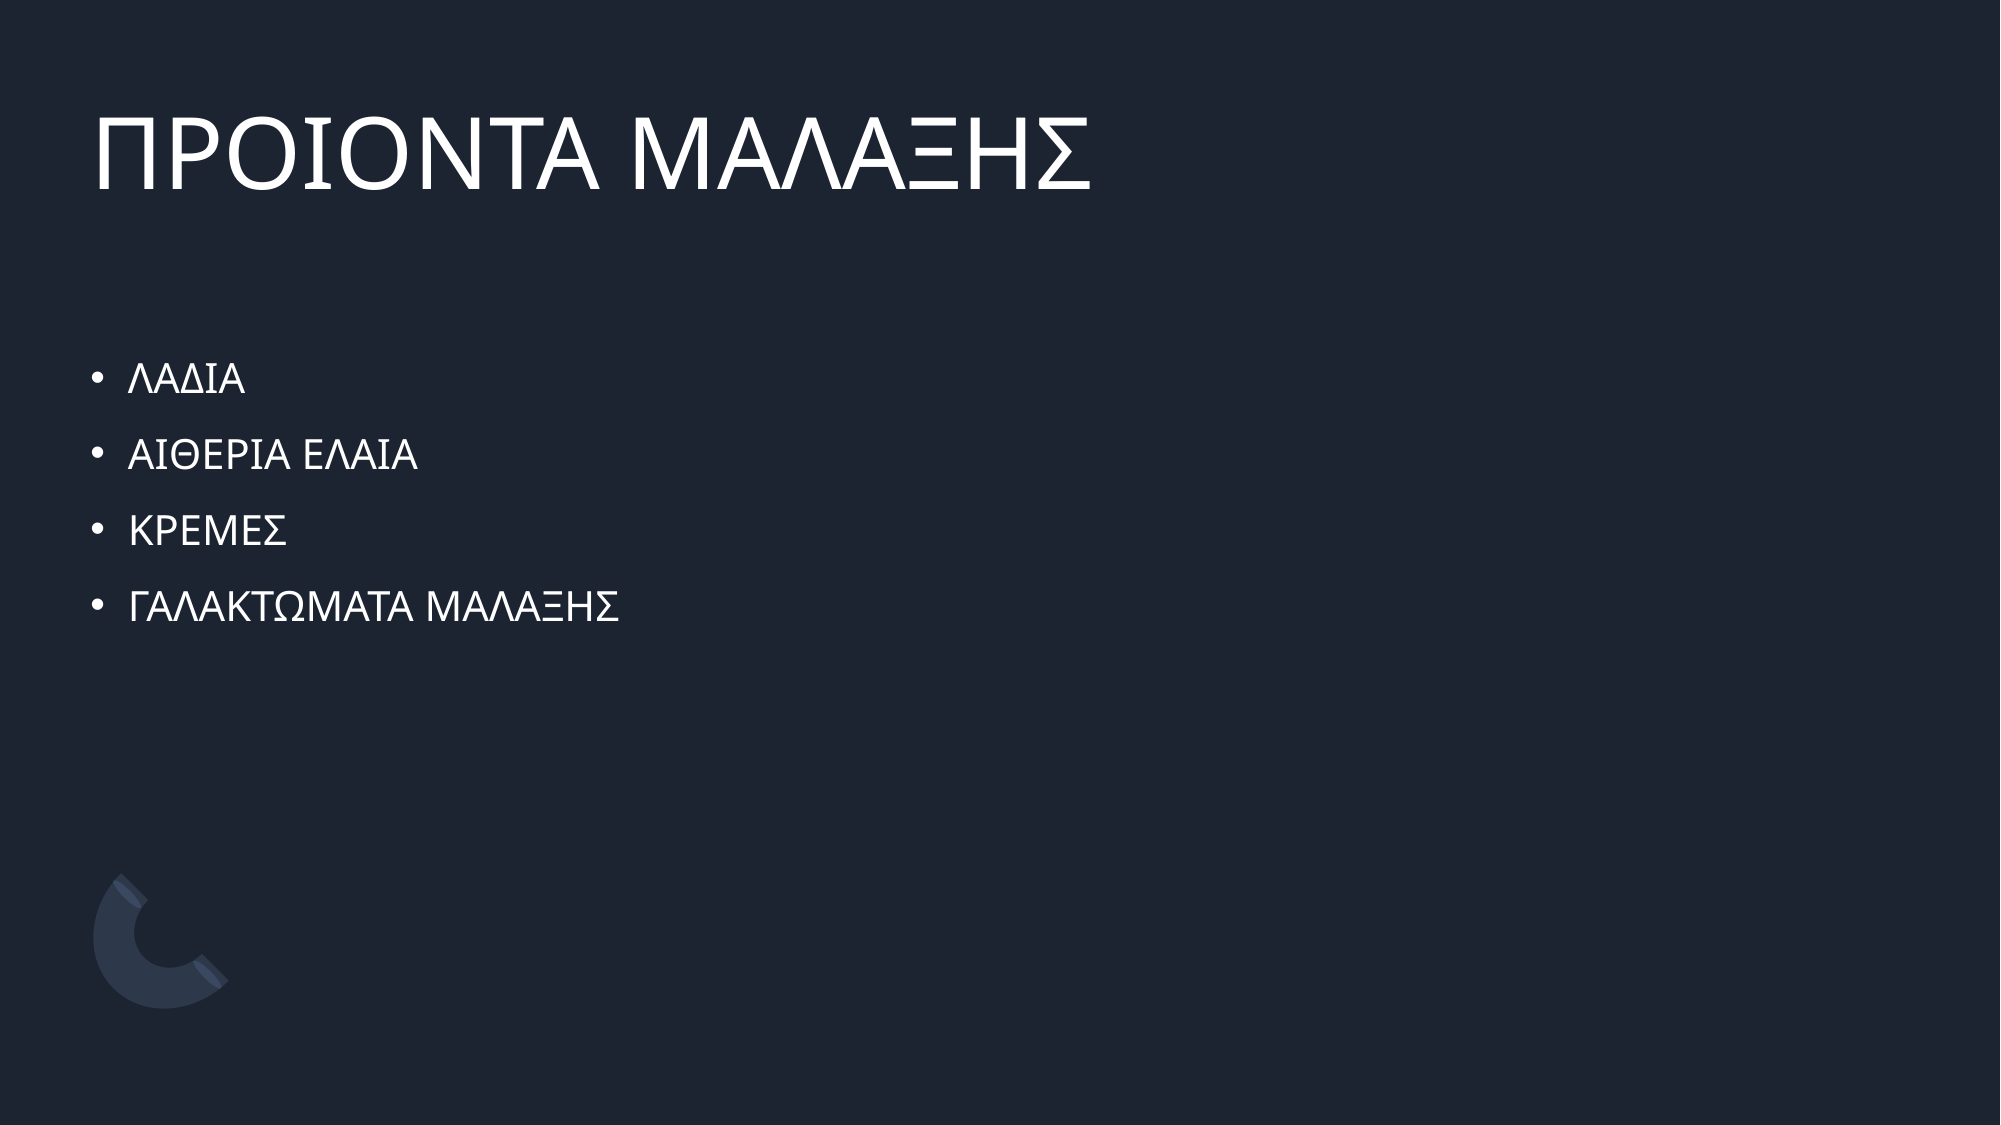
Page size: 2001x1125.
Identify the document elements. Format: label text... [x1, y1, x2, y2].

title ΠΡΟΙΟΝΤΑ ΜΑΛΑΞΗΣ [90, 90, 1910, 309]
list ΛΑΔΙΑ ΑΙΘΕΡΙΑ ΕΛΑΙΑ ΚΡΕΜΕΣ ΓΑΛΑΚΤΩΜΑΤΑ ΜΑΛΑΞΗΣ [90, 346, 1910, 866]
